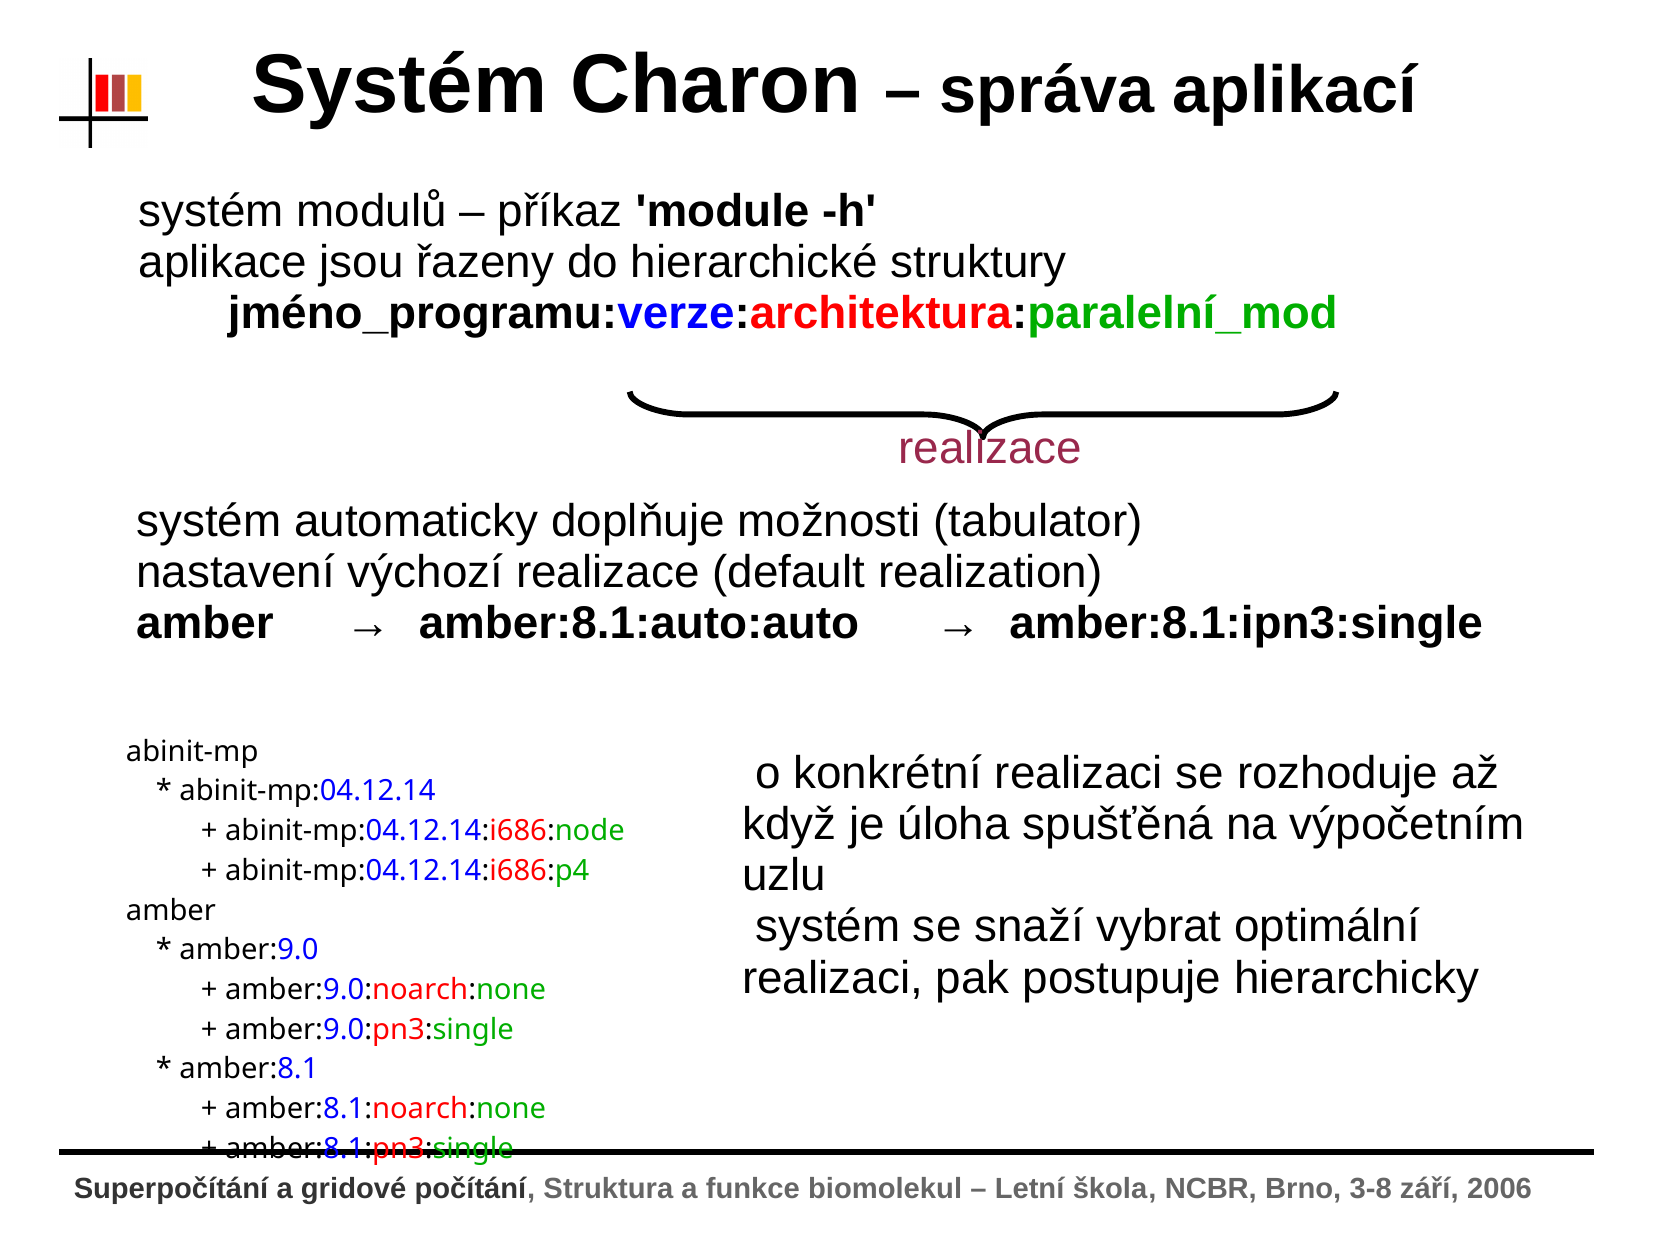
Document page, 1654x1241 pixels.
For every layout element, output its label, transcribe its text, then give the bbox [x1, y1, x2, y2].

text_box o konkrétní realizaci se rozhoduje až když je úloha spušťěná na výpočetním uzlu systém se snaží vybrat optimální realizaci, pak postupuje hierarchicky [727, 739, 1600, 1144]
text_box systém automaticky doplňuje možnosti (tabulator) nastavení výchozí realizace (default realization) amber → amber:8.1:auto:auto → amber:8.1:ipn3:single [108, 487, 1628, 757]
text_box Superpočítání a gridové počítání, Struktura a funkce biomolekul – Letní škola, NCBR, Brno, 3-8 září, 2006 [59, 1151, 1558, 1214]
text_box systém modulů – příkaz 'module -h' aplikace jsou řazeny do hierarchické struktury jméno_programu:verze:architektura:paralelní_mod [111, 177, 1588, 450]
text_box Systém Charon – správa aplikací [236, 29, 1595, 171]
picture [59, 58, 148, 148]
text_box abinit-mp * abinit-mp:04.12.14 + abinit-mp:04.12.14:i686:node + abinit-mp:04.12.14:i686:p4 amber * amber:9.0 + amber:9.0:noarch:none + amber:9.0:pn3:single * amber:8.1 + amber:8.1:noarch:none + amber:8.1:pn3:single [111, 757, 727, 1132]
text_box realizace [883, 415, 1108, 548]
